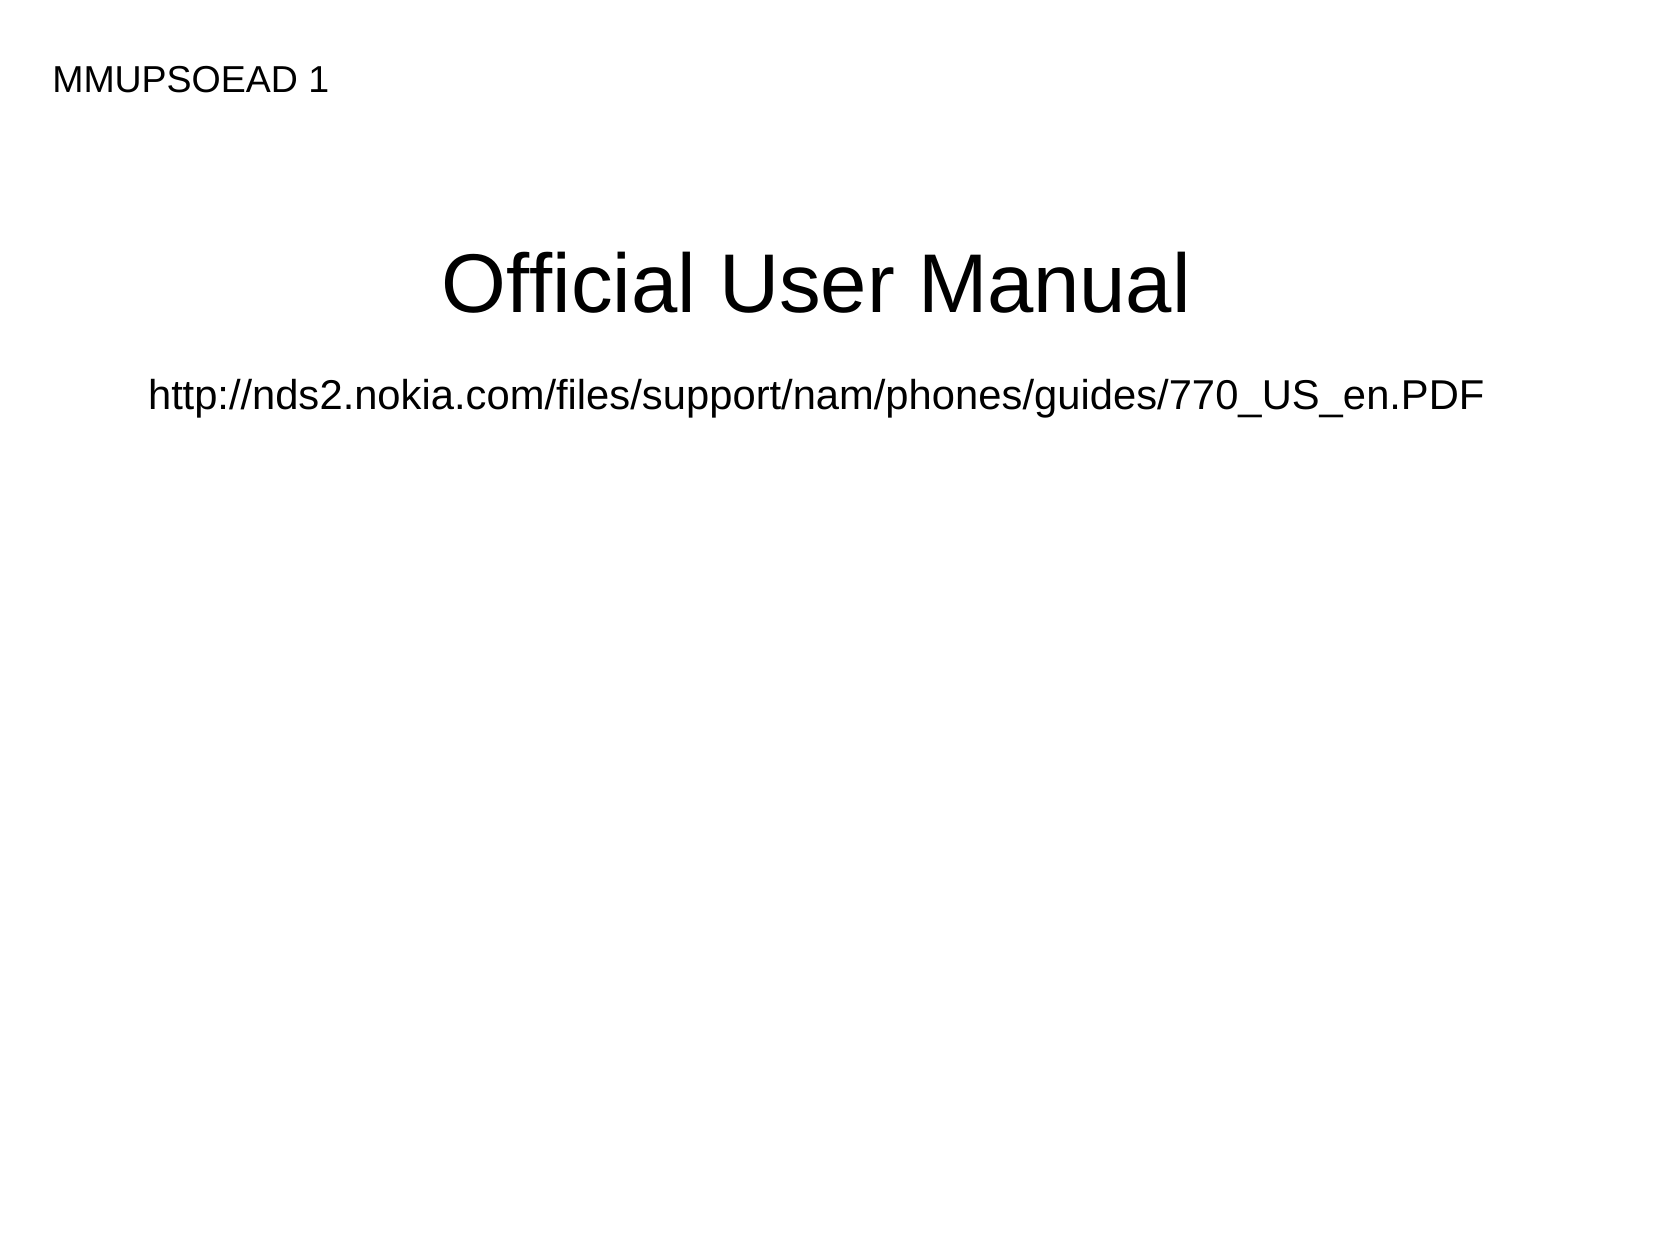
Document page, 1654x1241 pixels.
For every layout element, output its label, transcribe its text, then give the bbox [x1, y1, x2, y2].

text_box MMUPSOEAD 1 [37, 51, 345, 113]
text_box Official User Manual http://nds2.nokia.com/files/support/nam/phones/guides/770_US_en.PDF [133, 229, 1501, 446]
